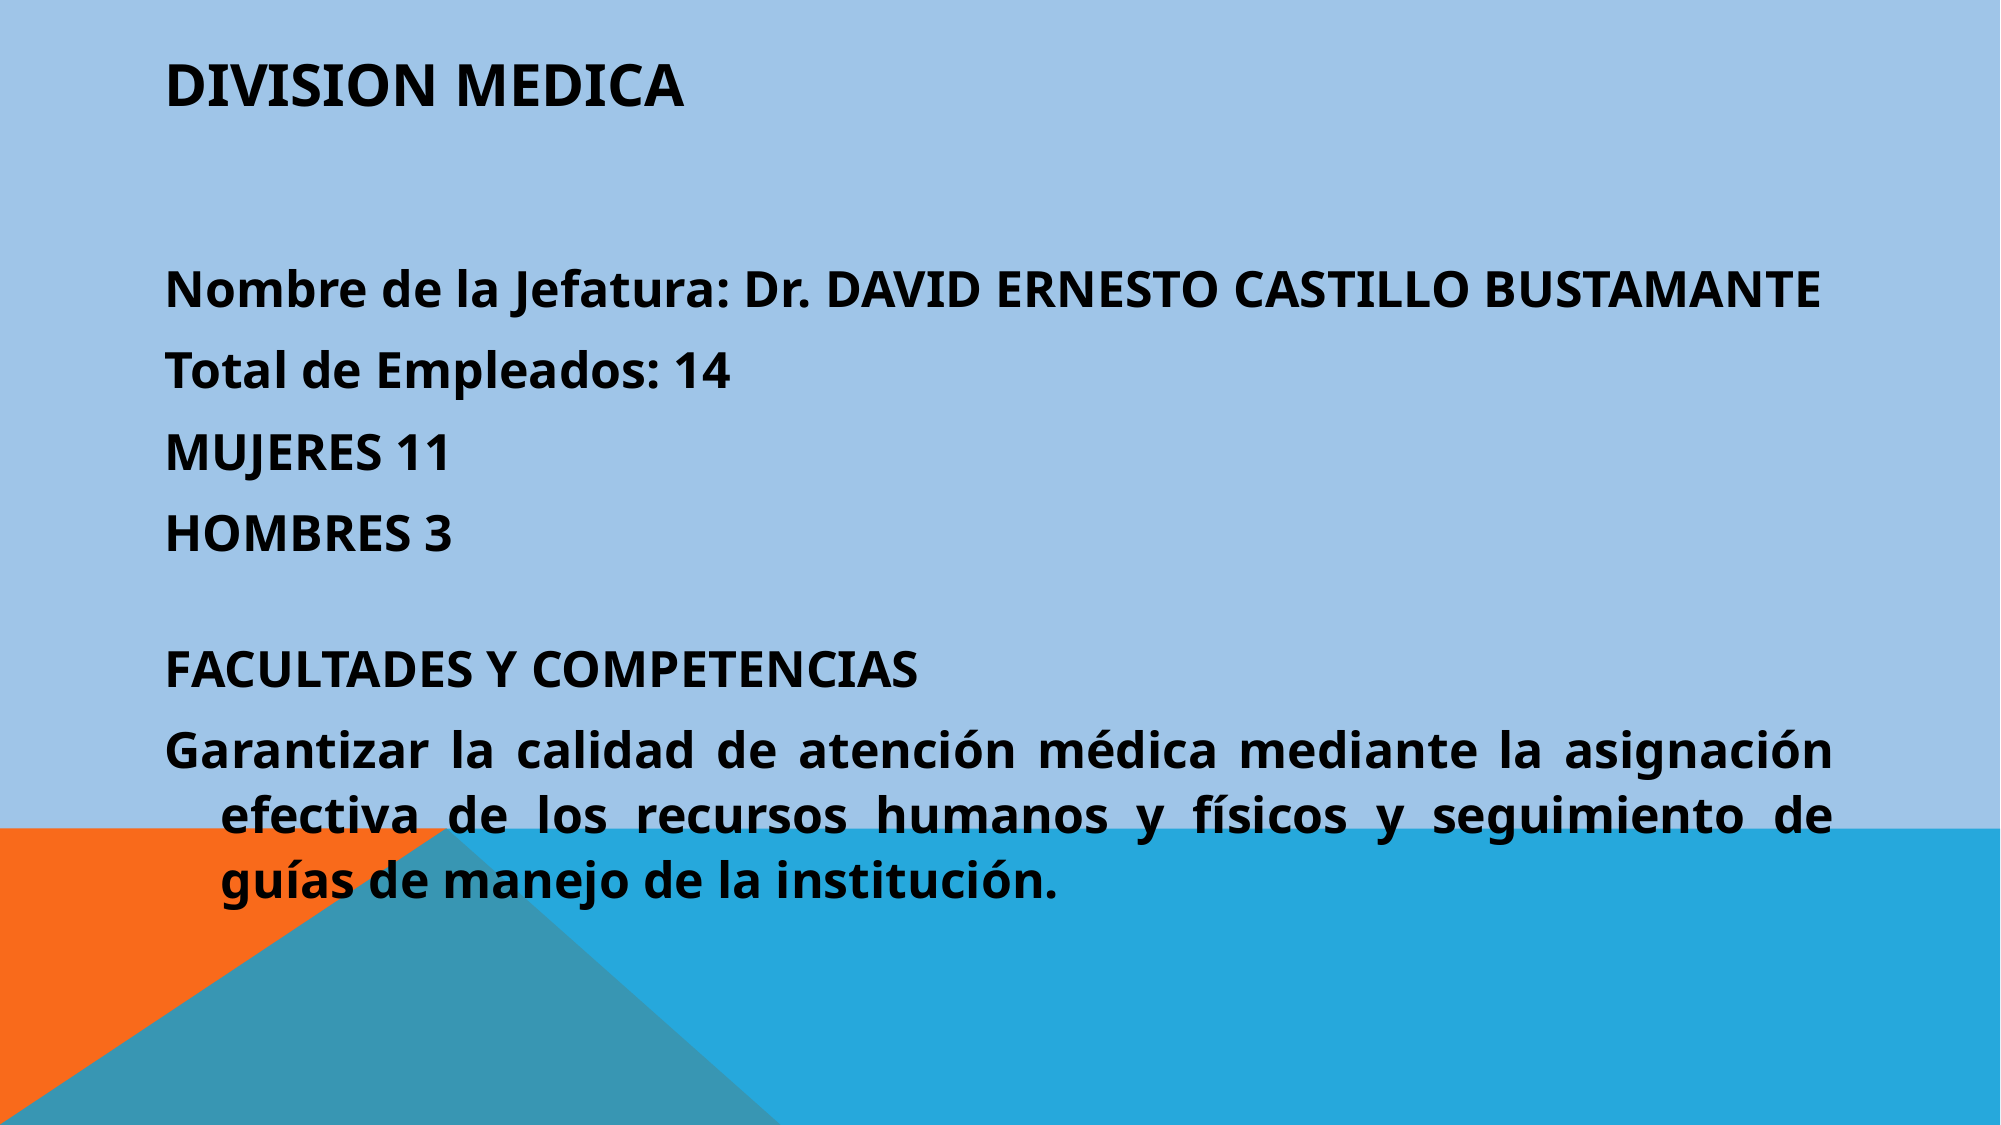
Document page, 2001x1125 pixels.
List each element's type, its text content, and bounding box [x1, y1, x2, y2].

text_box Nombre de la Jefatura: Dr. DAVID ERNESTO CASTILLO BUSTAMANTE Total de Empleados: 14 MUJERES 11 HOMBRES 3 FACULTADES Y COMPETENCIAS Garantizar la calidad de atención médica mediante la asignación efectiva de los recursos humanos y físicos y seguimiento de guías de manejo de la institución. [149, 244, 1850, 956]
text_box DIVISION MEDICA [149, 40, 1850, 210]
